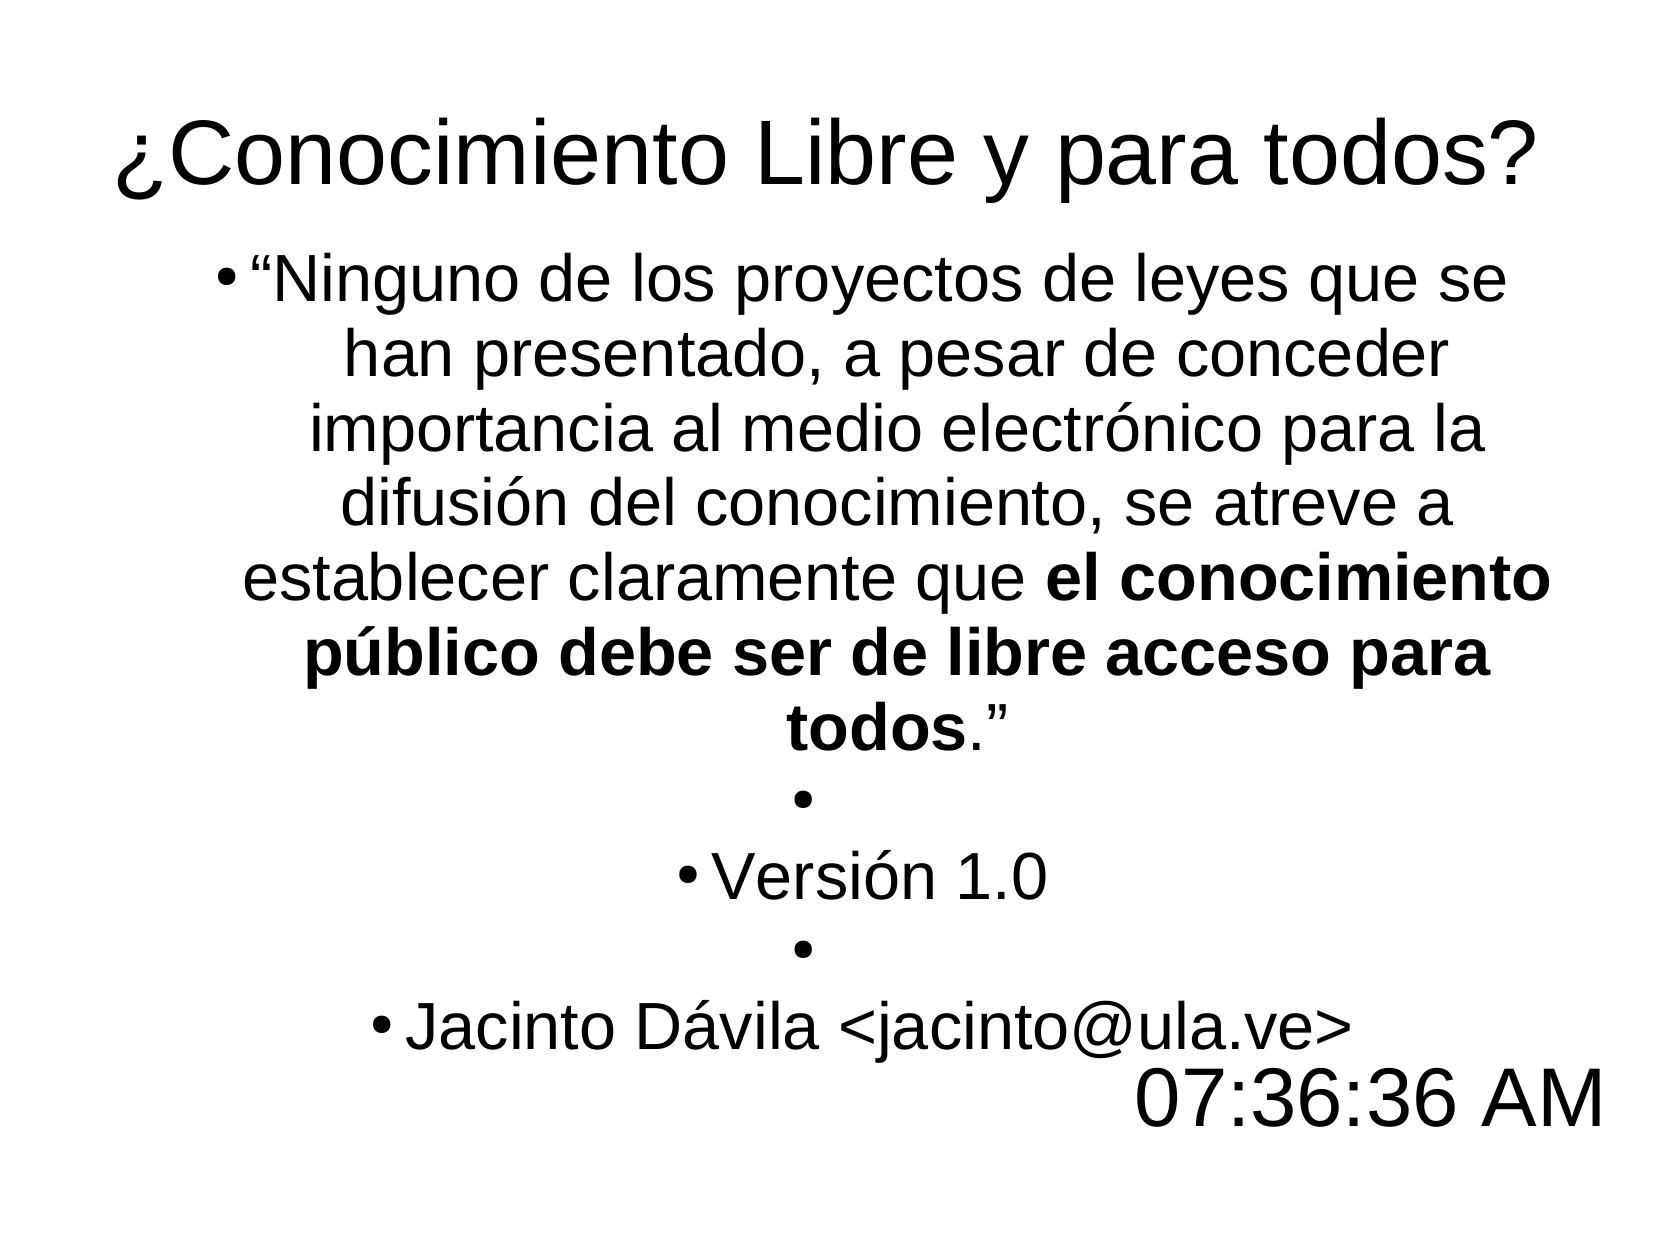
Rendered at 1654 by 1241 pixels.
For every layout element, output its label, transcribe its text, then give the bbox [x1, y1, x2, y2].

text_box 08:12:45 AM [1162, 1044, 1580, 1163]
title ¿Conocimiento Libre y para todos? [82, 49, 1571, 242]
subtitle “Ninguno de los proyectos de leyes que se han presentado, a pesar de conceder importancia al medio electrónico para la difusión del conocimiento, se atreve a establecer claramente que el conocimiento público debe ser de libre acceso para todos.” Versión 1.0 Jacinto Dávila <jacinto@ula.ve> [82, 242, 1571, 1062]
